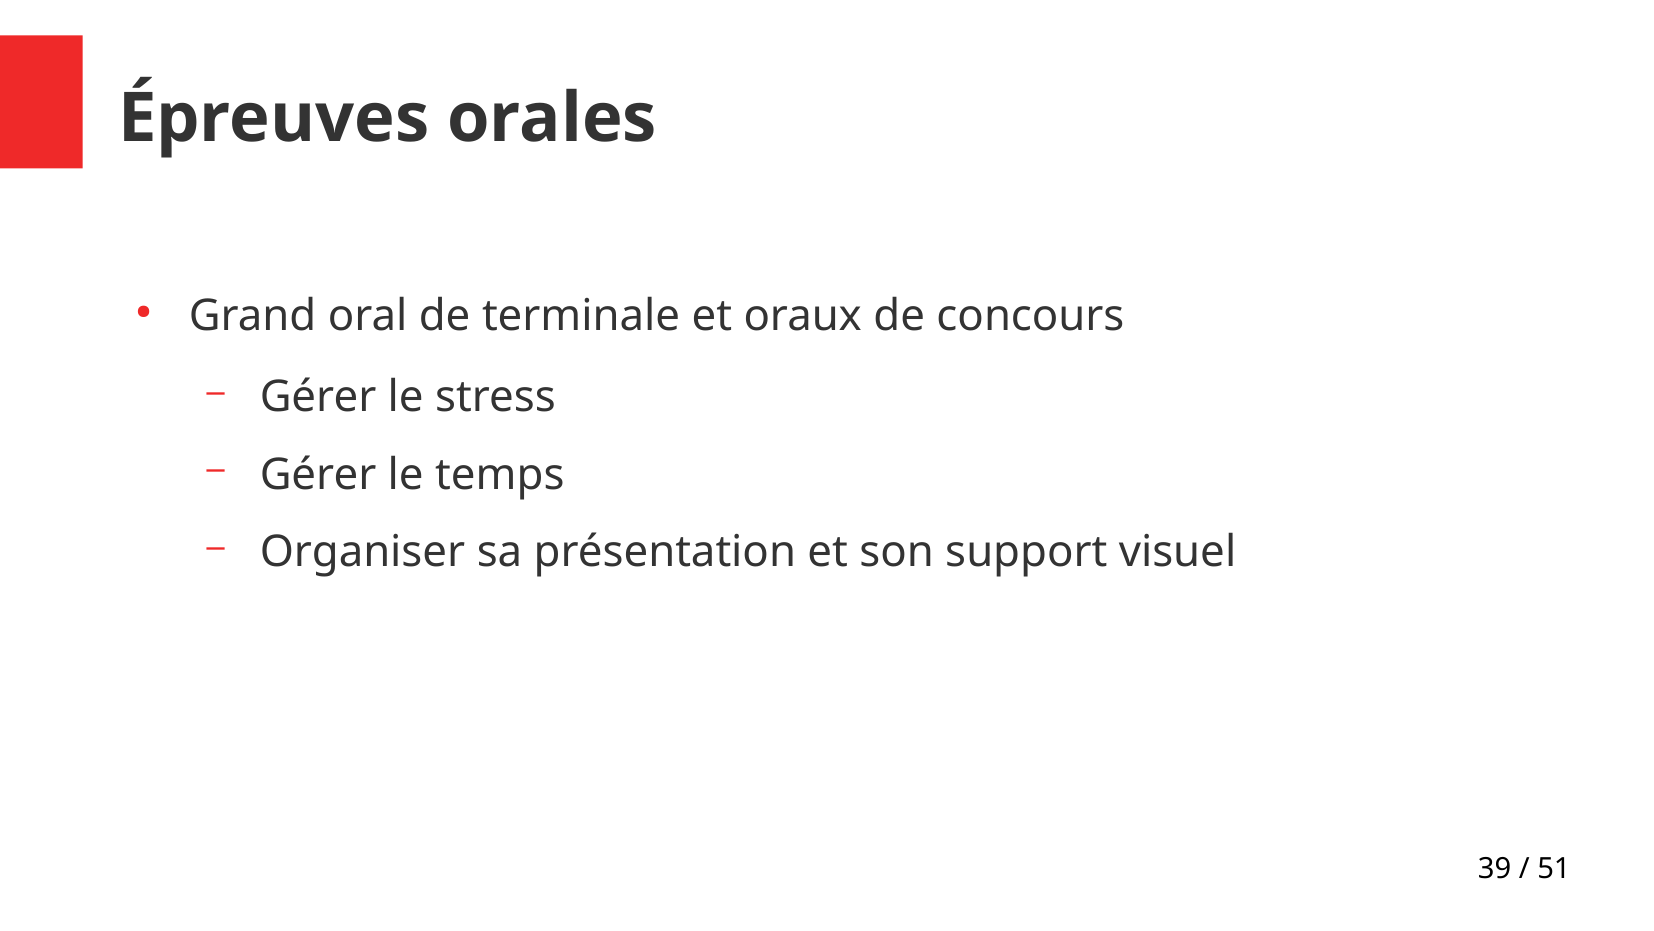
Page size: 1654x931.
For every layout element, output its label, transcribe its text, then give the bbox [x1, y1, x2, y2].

title Épreuves orales [118, 37, 1571, 193]
list Grand oral de terminale et oraux de concours Gérer le stress Gérer le temps Organiser sa présentation et son support visuel [118, 283, 1536, 806]
